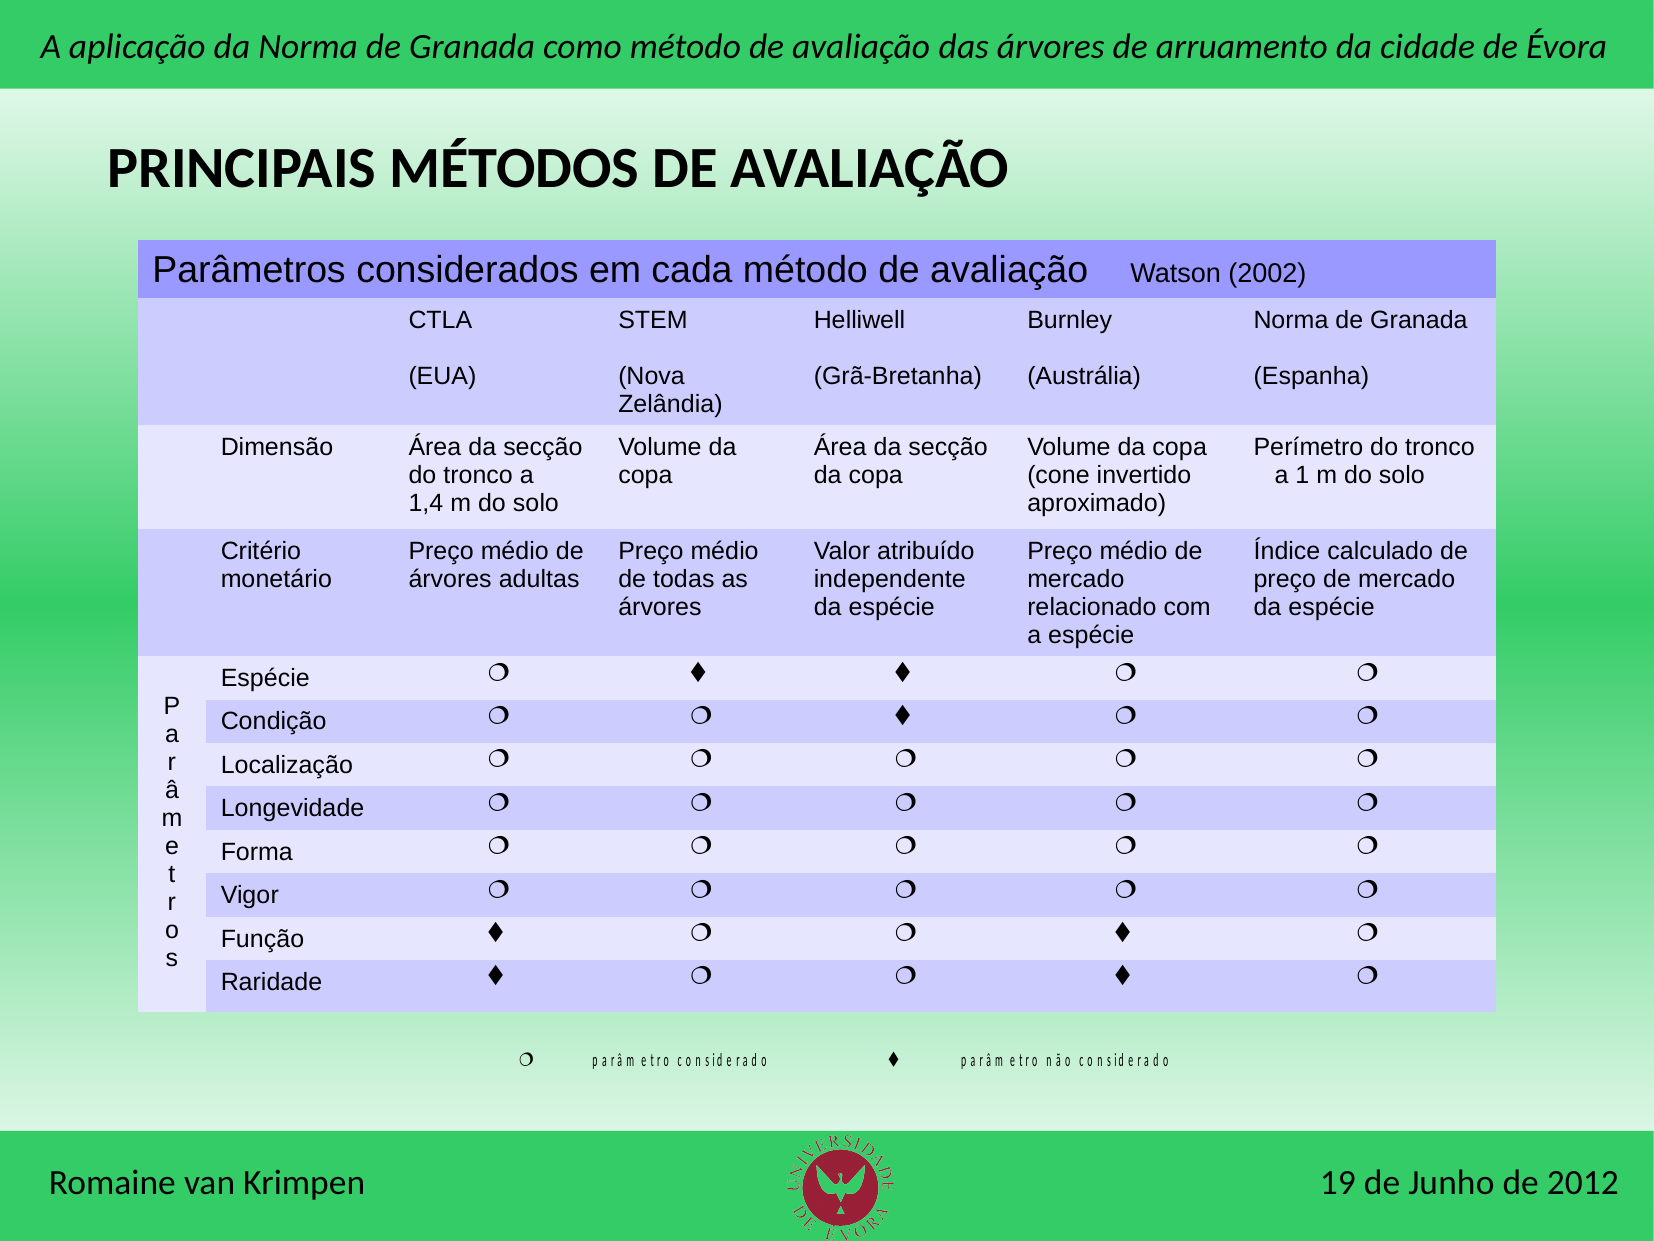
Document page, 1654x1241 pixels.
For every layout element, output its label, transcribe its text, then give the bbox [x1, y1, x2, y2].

table_cell  [799, 743, 1013, 786]
table_cell Função [206, 917, 394, 960]
table_cell  [604, 830, 799, 873]
table_cell [206, 298, 394, 425]
table_cell Área da secção do tronco a 1,4 m do solo [394, 425, 604, 529]
table_cell  [1013, 743, 1239, 786]
table_cell  [1013, 873, 1239, 917]
table_cell Volume da copa (cone invertido aproximado) [1013, 425, 1239, 529]
table_cell Critério monetário [206, 529, 394, 656]
table_cell [138, 298, 206, 425]
table_cell Espécie [206, 656, 394, 700]
table_cell Burnley (Austrália) [1013, 298, 1239, 425]
table_cell  [1239, 700, 1496, 743]
table_cell Área da secção da copa [799, 425, 1013, 529]
table_cell  [1239, 656, 1496, 700]
table_cell  [394, 743, 604, 786]
table_cell  [604, 786, 799, 830]
table_cell Longevidade [206, 786, 394, 830]
table_cell Norma de Granada (Espanha) [1239, 298, 1496, 425]
table_cell  [394, 830, 604, 873]
picture [405, 1024, 1286, 1110]
table_cell  [394, 873, 604, 917]
table_cell  [604, 873, 799, 917]
table_cell  [1013, 960, 1239, 1012]
table_cell CTLA (EUA) [394, 298, 604, 425]
table_cell  [799, 830, 1013, 873]
table_cell STEM (Nova Zelândia) [604, 298, 799, 425]
table_cell  [394, 917, 604, 960]
table_cell Perímetro do tronco a 1 m do solo [1239, 425, 1496, 529]
table_cell Preço médio de todas as árvores [604, 529, 799, 656]
table_cell  [799, 656, 1013, 700]
table_cell  [1013, 700, 1239, 743]
table_cell Valor atribuído independente da espécie [799, 529, 1013, 656]
table_cell  [1239, 743, 1496, 786]
table_cell Raridade [206, 960, 394, 1012]
table_cell Índice calculado de preço de mercado da espécie [1239, 529, 1496, 656]
table_cell  [394, 656, 604, 700]
table_cell  [394, 786, 604, 830]
picture [787, 1135, 894, 1241]
table_cell  [1239, 786, 1496, 830]
table_cell  [1013, 917, 1239, 960]
table_cell Volume da copa [604, 425, 799, 529]
table_cell  [799, 960, 1013, 1012]
table_cell Preço médio de árvores adultas [394, 529, 604, 656]
table_cell  [799, 917, 1013, 960]
table_cell  [1013, 786, 1239, 830]
table_cell Preço médio de mercado relacionado com a espécie [1013, 529, 1239, 656]
table_cell  [1013, 830, 1239, 873]
table_cell  [799, 786, 1013, 830]
table_cell Condição [206, 700, 394, 743]
table_cell  [1239, 917, 1496, 960]
table_cell  [799, 700, 1013, 743]
table_cell  [394, 960, 604, 1012]
table_cell [138, 529, 206, 656]
table_cell Helliwell (Grã-Bretanha) [799, 298, 1013, 425]
table_cell P a r â m e t r o s [138, 656, 206, 1012]
table_cell Vigor [206, 873, 394, 917]
table_cell [138, 425, 206, 529]
table_cell  [1239, 873, 1496, 917]
table_cell  [1013, 656, 1239, 700]
table_cell Dimensão [206, 425, 394, 529]
table_cell  [604, 700, 799, 743]
table_header Parâmetros considerados em cada método de avaliação Watson (2002) [138, 240, 1496, 298]
table_cell  [799, 873, 1013, 917]
table_cell  [1239, 960, 1496, 1012]
table_cell  [1239, 830, 1496, 873]
table_cell  [604, 917, 799, 960]
table_cell  [604, 656, 799, 700]
table_cell  [394, 700, 604, 743]
table_cell  [604, 960, 799, 1012]
table_cell Localização [206, 743, 394, 786]
table_cell Forma [206, 830, 394, 873]
table_cell  [604, 743, 799, 786]
text_box PRINCIPAIS MÉTODOS DE AVALIAÇÃO [78, 132, 1587, 214]
